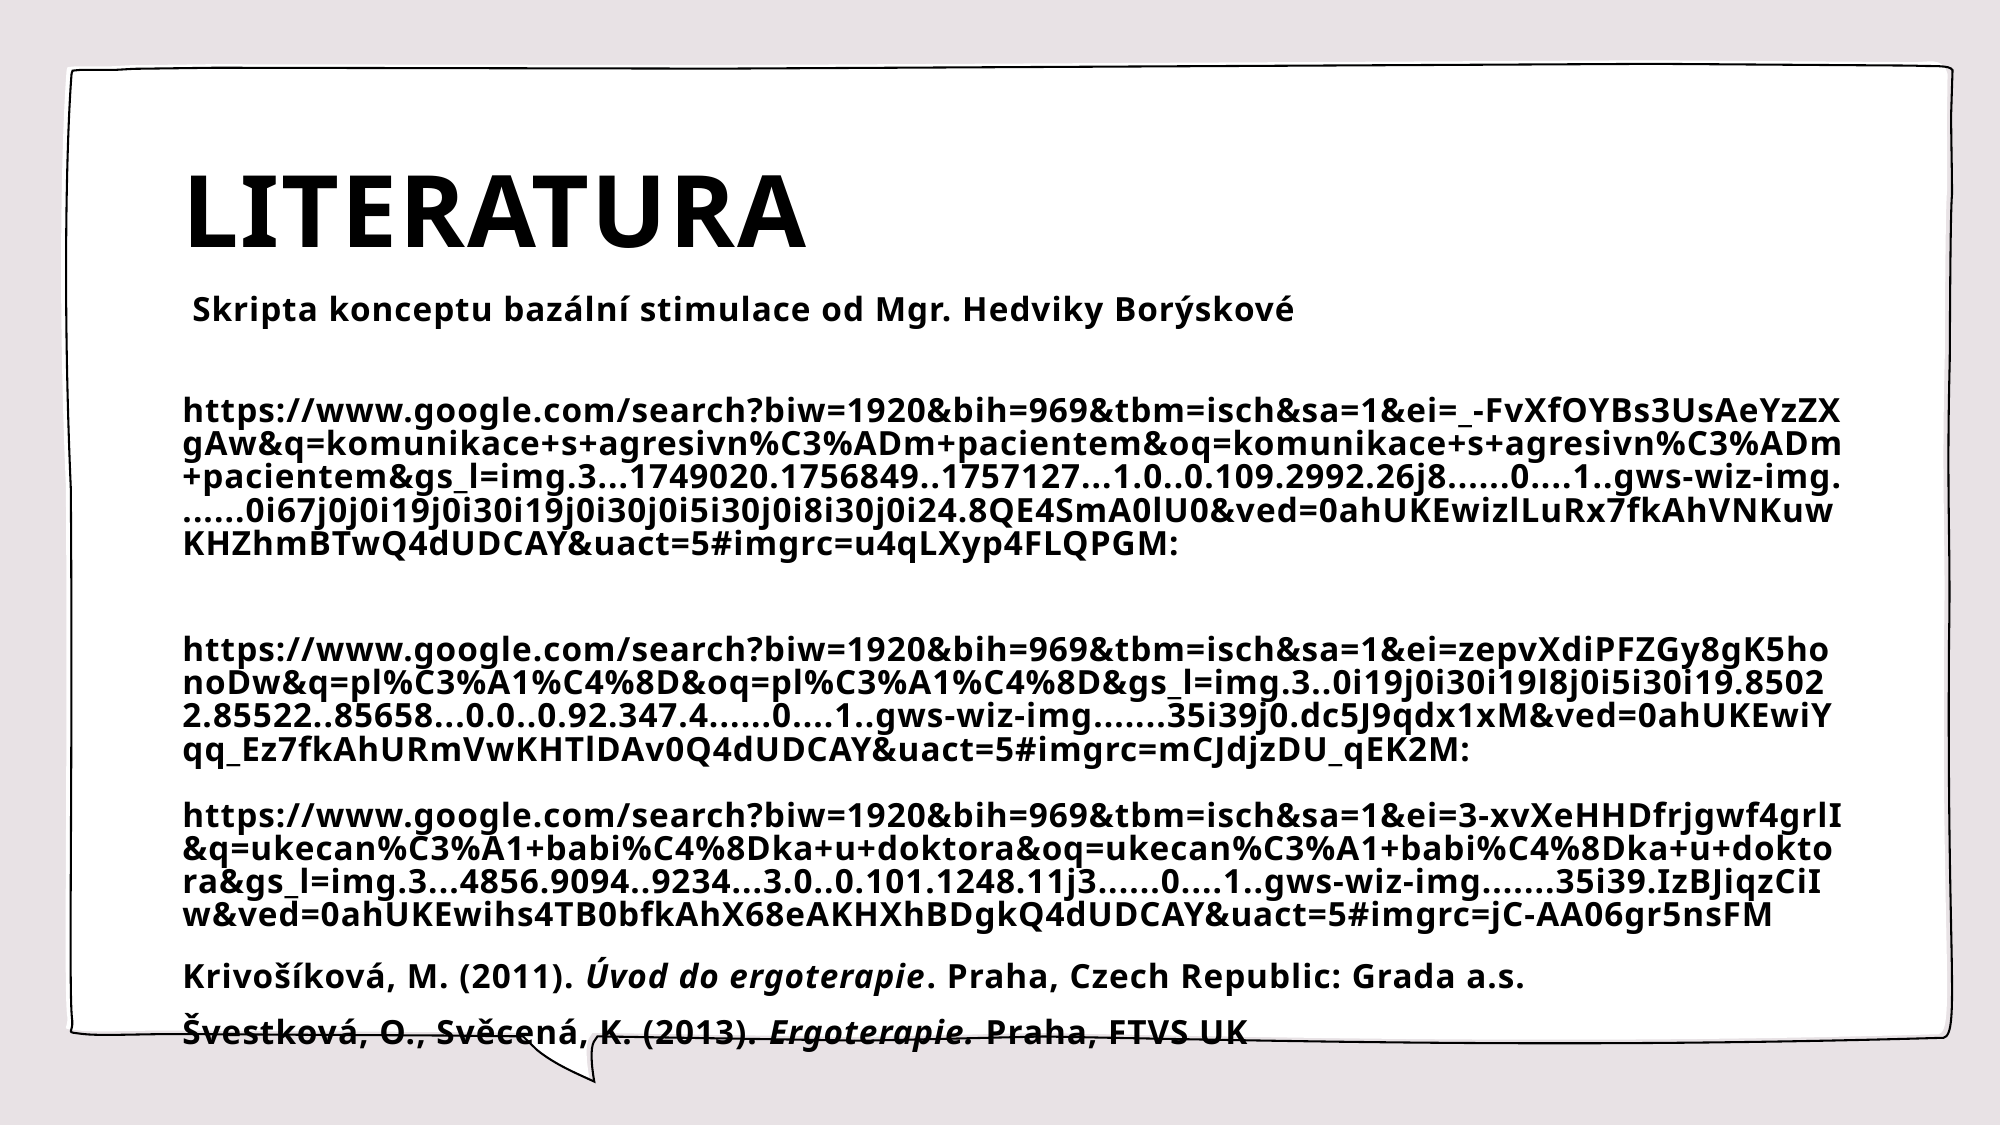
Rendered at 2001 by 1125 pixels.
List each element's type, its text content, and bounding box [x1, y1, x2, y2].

title LITERATURA [167, 91, 1863, 281]
list Skripta konceptu bazální stimulace od Mgr. Hedviky Borýskové https://www.google.com/search?biw=1920&bih=969&tbm=isch&sa=1&ei=_-FvXfOYBs3UsAeYzZXgAw&q=komunikace+s+agresivn%C3%ADm+pacientem&oq=komunikace+s+agresivn%C3%ADm+pacientem&gs_l=img.3...1749020.1756849..1757127...1.0..0.109.2992.26j8......0....1..gws-wiz-img.......0i67j0j0i19j0i30i19j0i30j0i5i30j0i8i30j0i24.8QE4SmA0lU0&ved=0ahUKEwizlLuRx7fkAhVNKuwKHZhmBTwQ4dUDCAY&uact=5#imgrc=u4qLXyp4FLQPGM: https://www.google.com/search?biw=1920&bih=969&tbm=isch&sa=1&ei=zepvXdiPFZGy8gK5honoDw&q=pl%C3%A1%C4%8D&oq=pl%C3%A1%C4%8D&gs_l=img.3..0i19j0i30i19l8j0i5i30i19.85022.85522..85658...0.0..0.92.347.4......0....1..gws-wiz-img.......35i39j0.dc5J9qdx1xM&ved=0ahUKEwiYqq_Ez7fkAhURmVwKHTlDAv0Q4dUDCAY&uact=5#imgrc=mCJdjzDU_qEK2M: https://www.google.com/search?biw=1920&bih=969&tbm=isch&sa=1&ei=3-xvXeHHDfrjgwf4grlI&q=ukecan%C3%A1+babi%C4%8Dka+u+doktora&oq=ukecan%C3%A1+babi%C4%8Dka+u+doktora&gs_l=img.3...4856.9094..9234...3.0..0.101.1248.11j3......0....1..gws-wiz-img.......35i39.IzBJiqzCiIw&ved=0ahUKEwihs4TB0bfkAhX68eAKHXhBDgkQ4dUDCAY&uact=5#imgrc=jC-AA06gr5nsFM Krivošíková, M. (2011). Úvod do ergoterapie. Praha, Czech Republic: Grada a.s. Švestková, O., Svěcená, K. (2013). Ergoterapie. Praha, FTVS UK [167, 281, 1863, 910]
